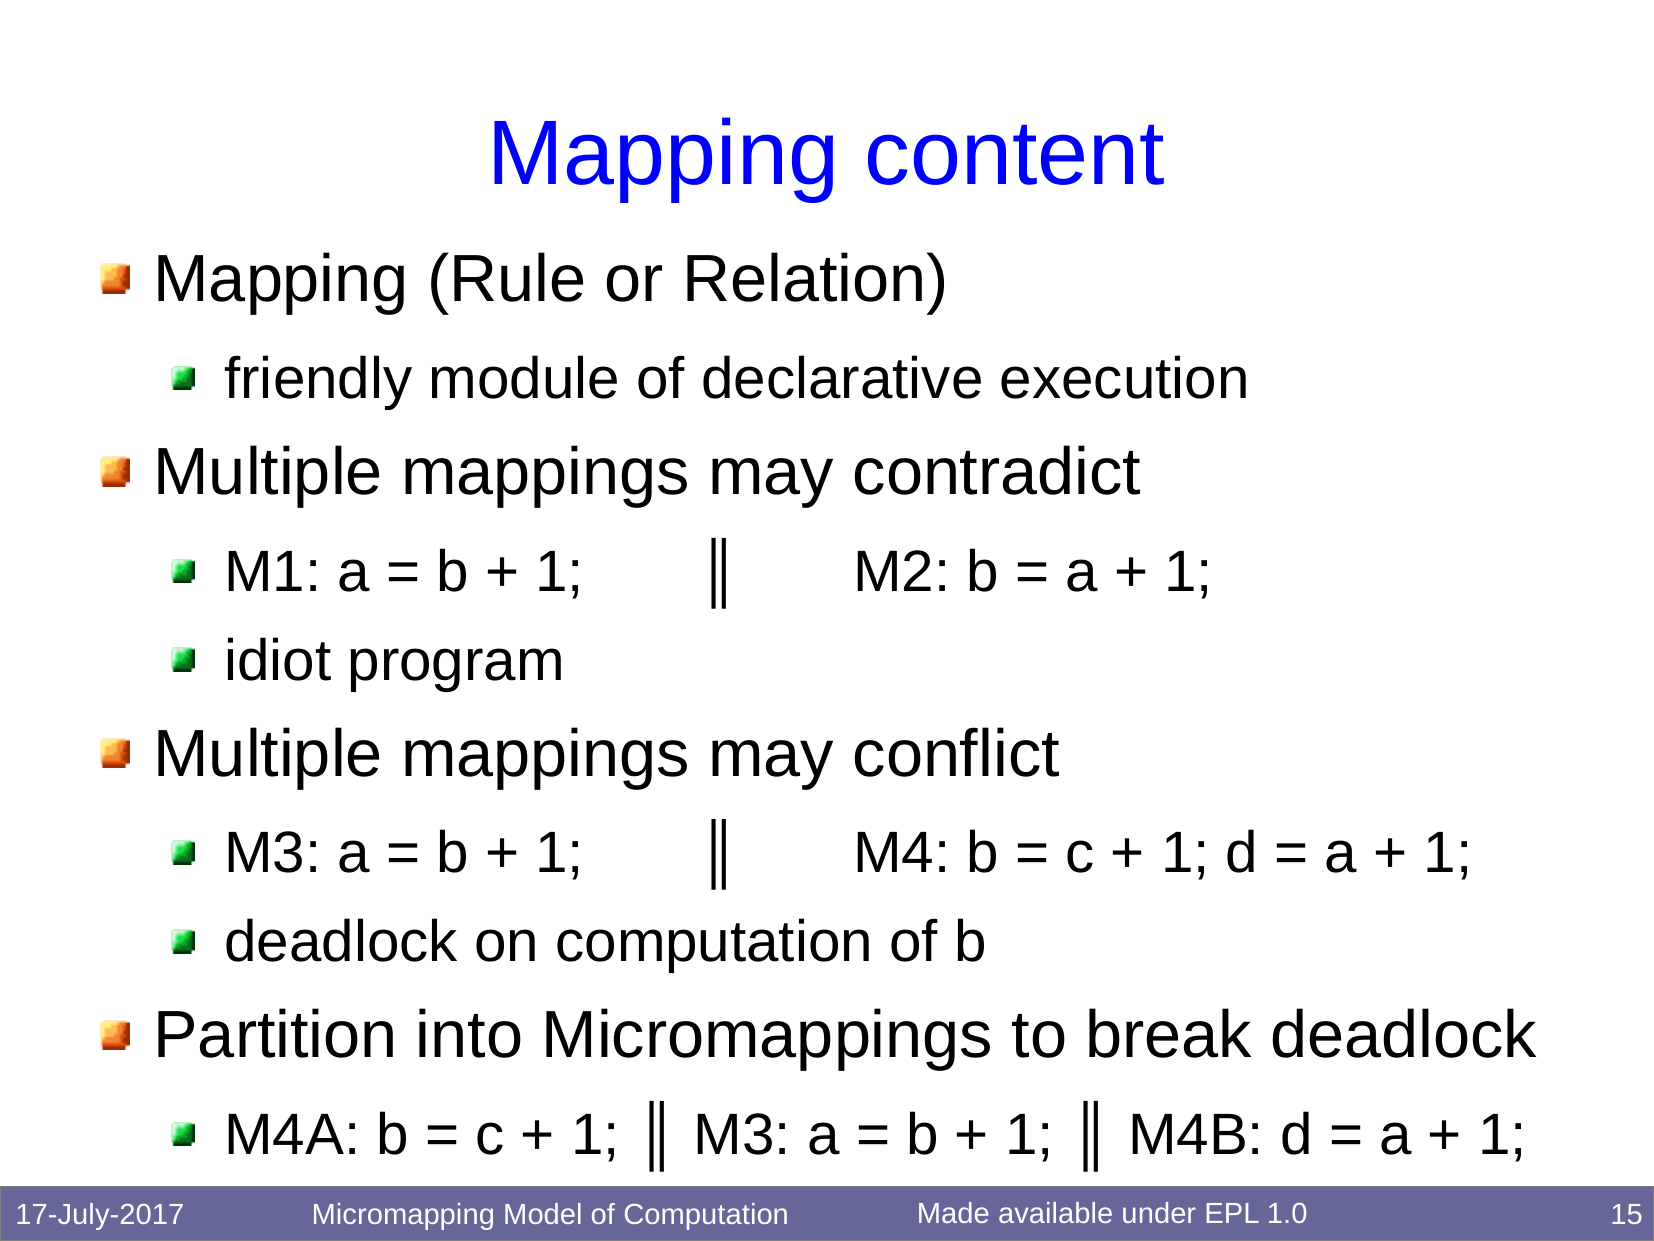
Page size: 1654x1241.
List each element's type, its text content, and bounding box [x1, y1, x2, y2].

list Mapping (Rule or Relation) friendly module of declarative execution Multiple mappings may contradict M1: a = b + 1; ║ M2: b = a + 1; idiot program Multiple mappings may conflict M3: a = b + 1; ║ M4: b = c + 1; d = a + 1; deadlock on computation of b Partition into Micromappings to break deadlock M4A: b = c + 1; ║ M3: a = b + 1; ║ M4B: d = a + 1; [82, 241, 1571, 1166]
title Mapping content [82, 49, 1571, 241]
